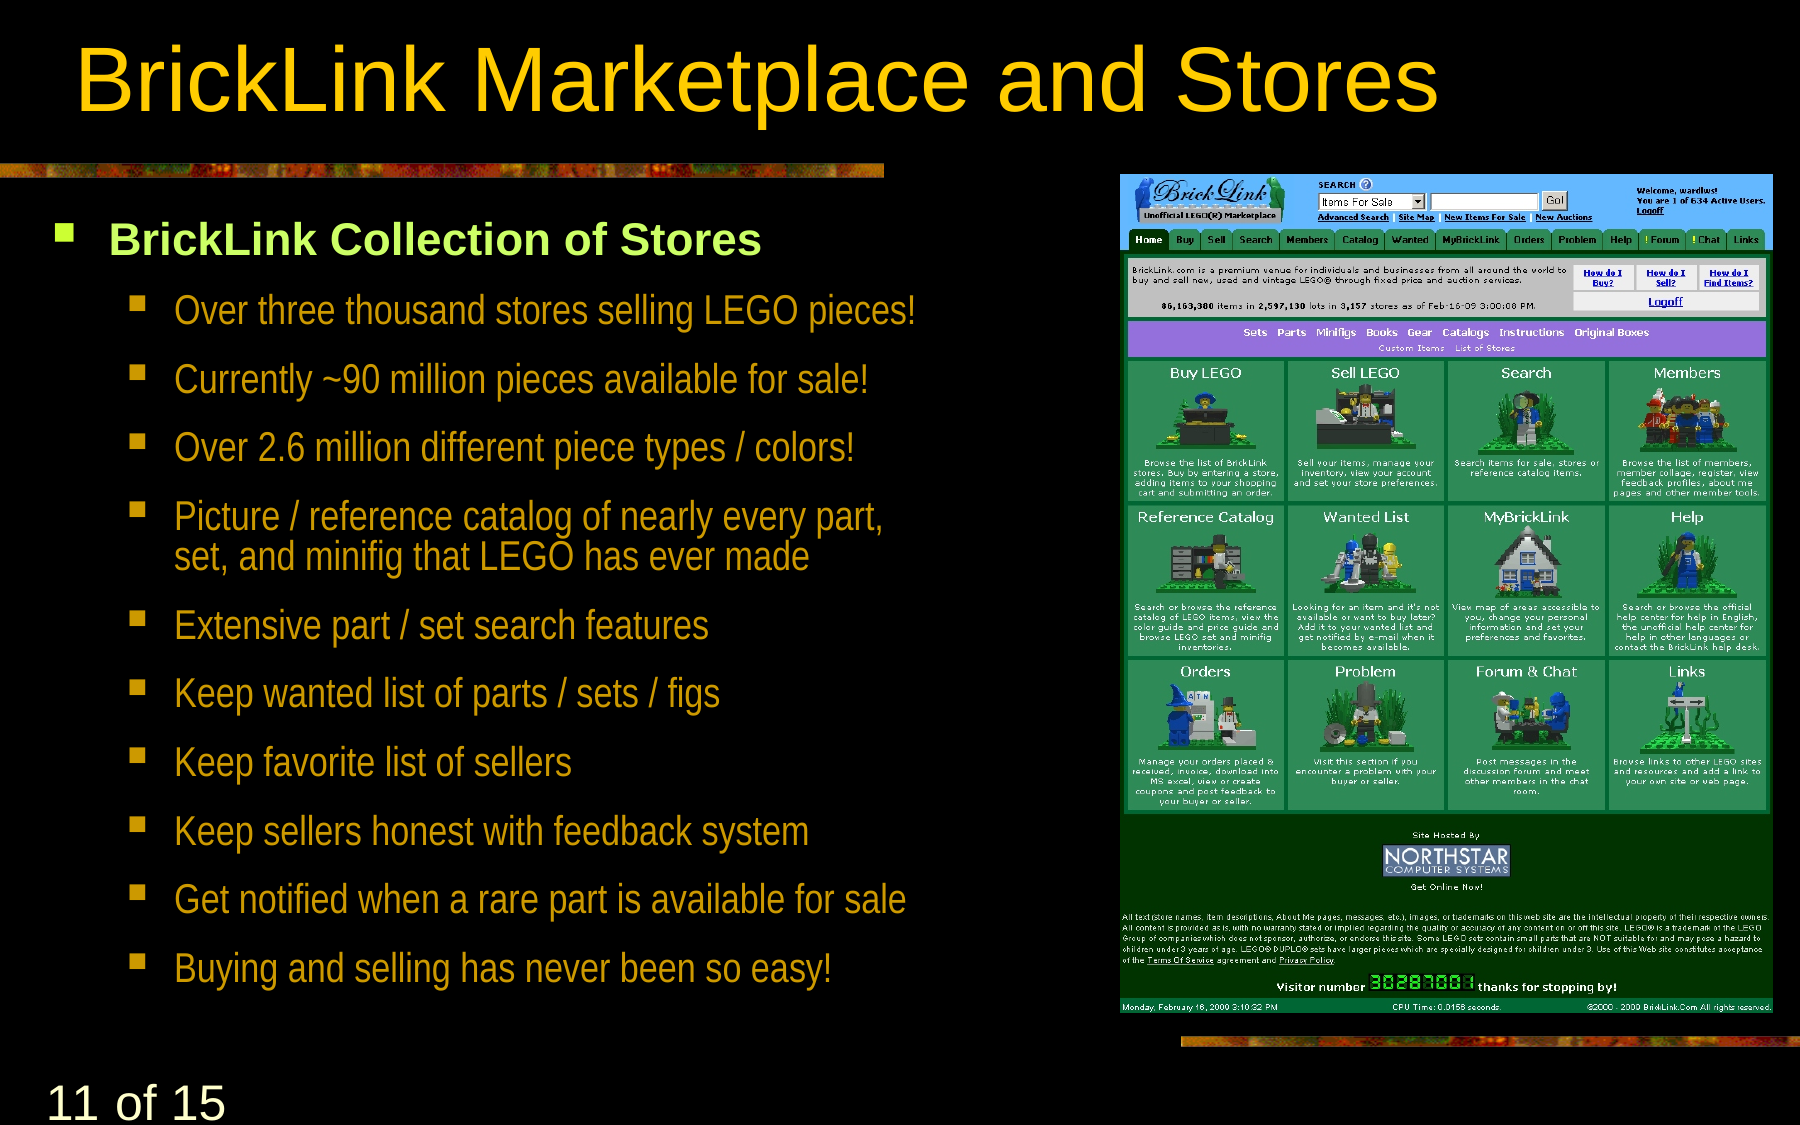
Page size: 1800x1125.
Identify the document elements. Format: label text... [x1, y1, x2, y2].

list BrickLink Collection of Stores Over three thousand stores selling LEGO pieces! Currently ~90 million pieces available for sale! Over 2.6 million different piece types / colors! Picture / reference catalog of nearly every part, set, and minifig that LEGO has ever made Extensive part / set search features Keep wanted list of parts / sets / figs Keep favorite list of sellers Keep sellers honest with feedback system Get notified when a rare part is available for sale Buying and selling has never been so easy! [37, 212, 951, 1026]
picture [0, 162, 884, 182]
picture [1181, 1035, 1800, 1050]
picture [1120, 174, 1773, 1013]
title BrickLink Marketplace and Stores [59, 12, 1761, 138]
